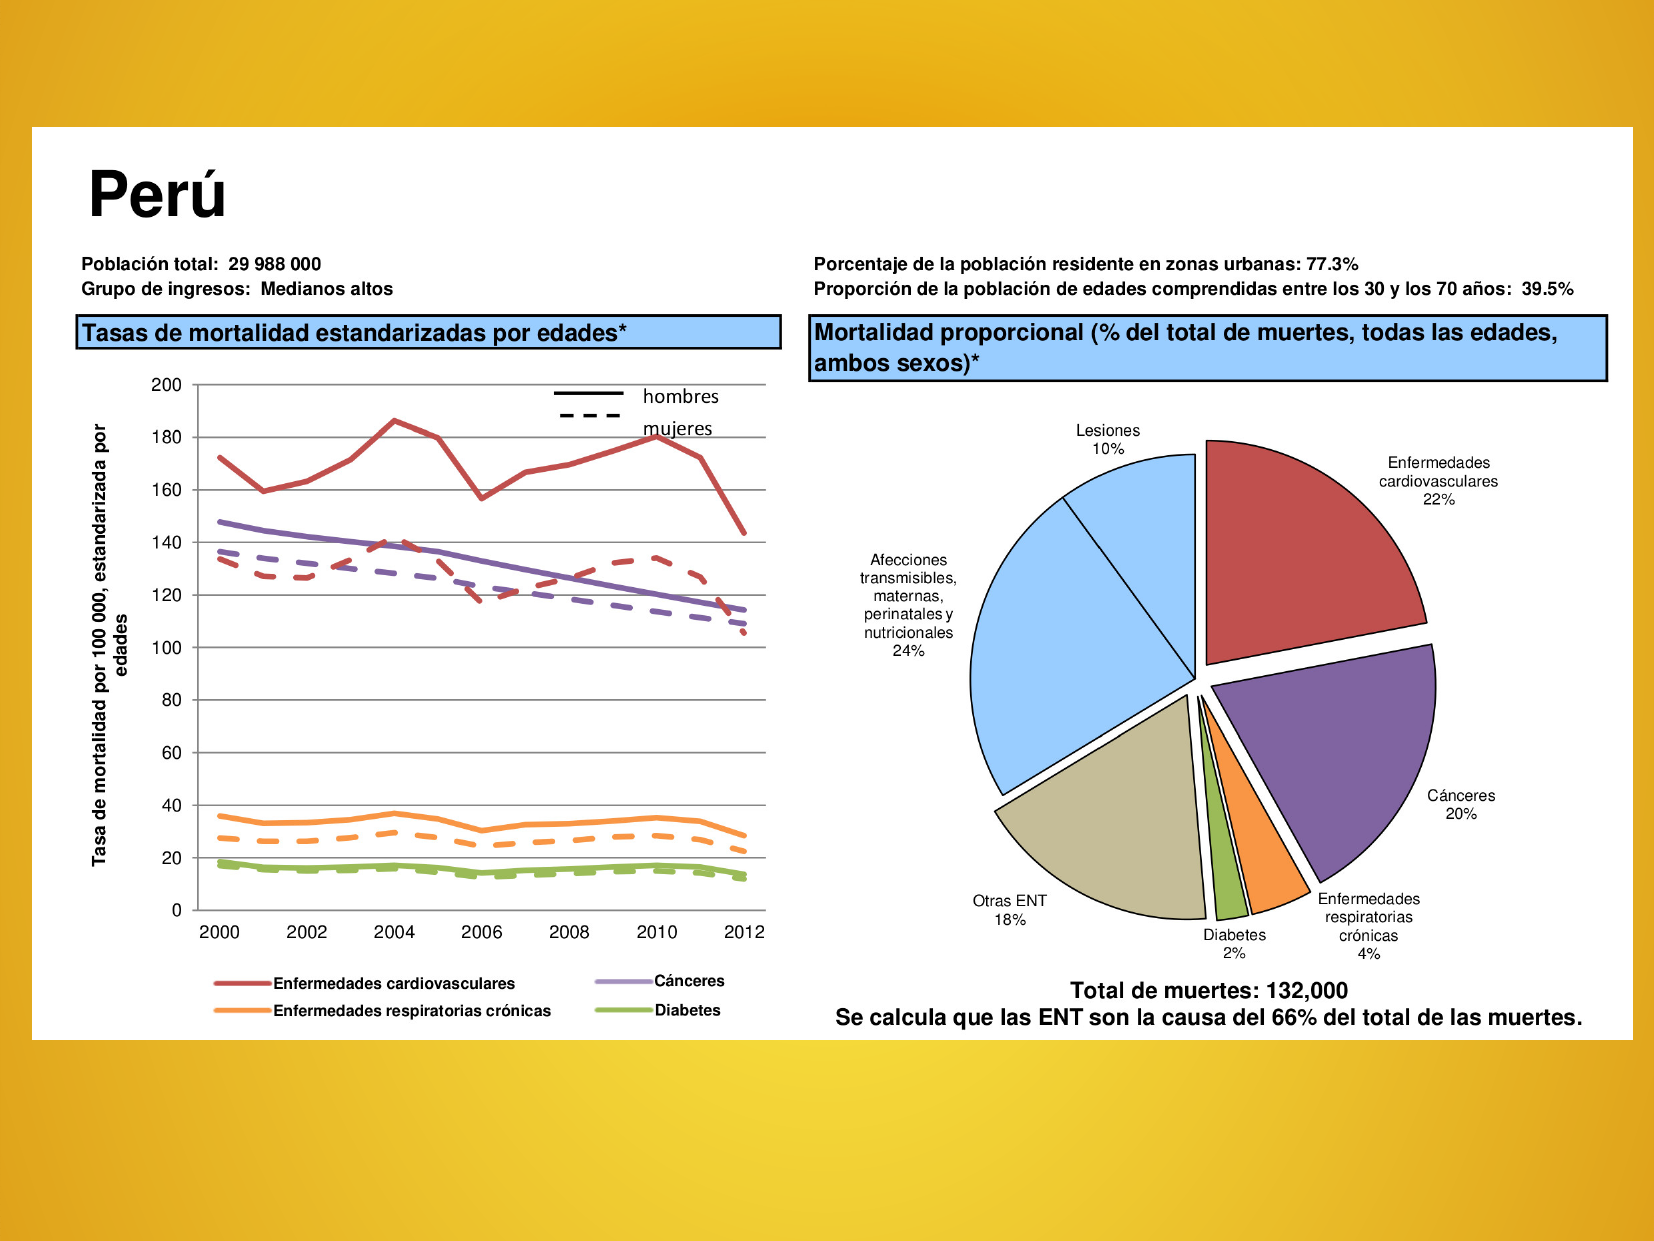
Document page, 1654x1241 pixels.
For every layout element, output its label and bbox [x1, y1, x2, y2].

picture [32, 127, 1633, 1040]
